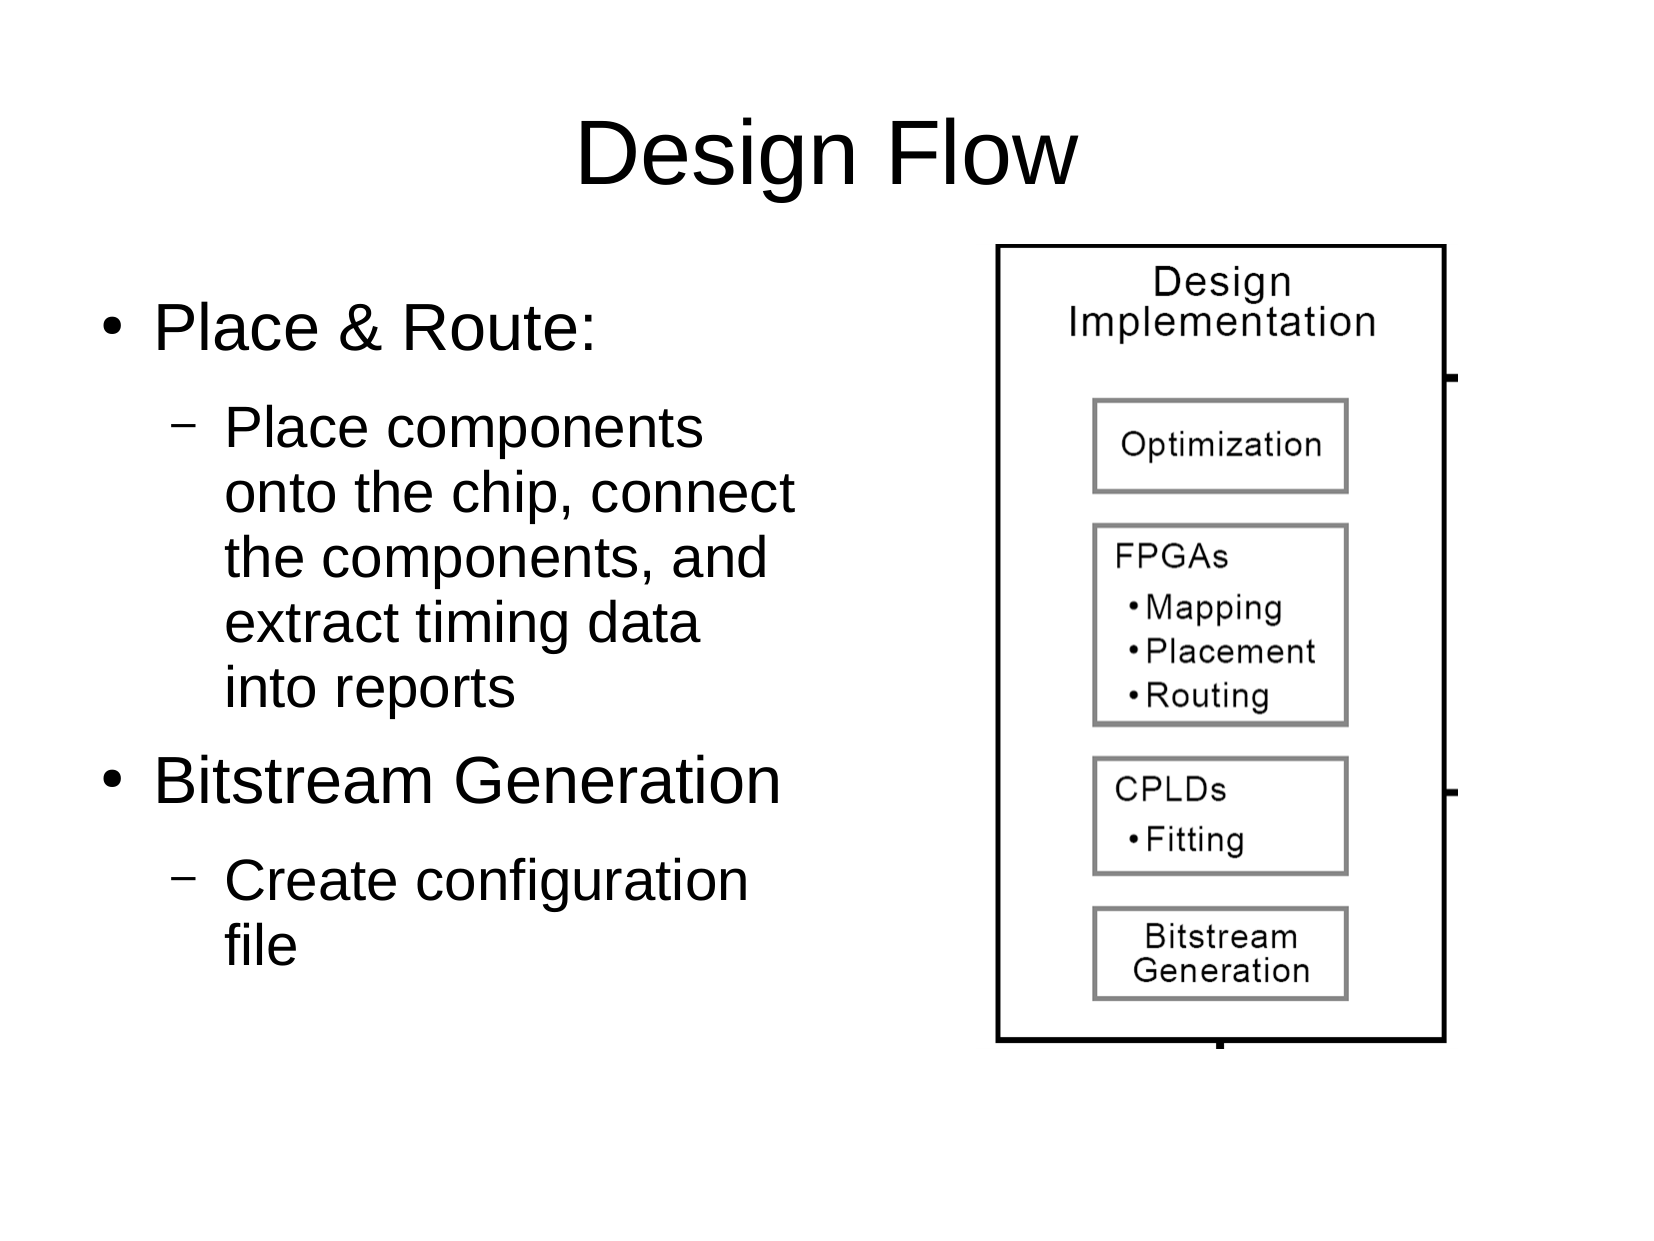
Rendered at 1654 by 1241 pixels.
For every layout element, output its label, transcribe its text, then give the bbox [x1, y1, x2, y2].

picture [975, 243, 1459, 1051]
list Place & Route: Place components onto the chip, connect the components, and extract timing data into reports Bitstream Generation Create configuration file [82, 290, 809, 1010]
title Design Flow [82, 49, 1571, 257]
